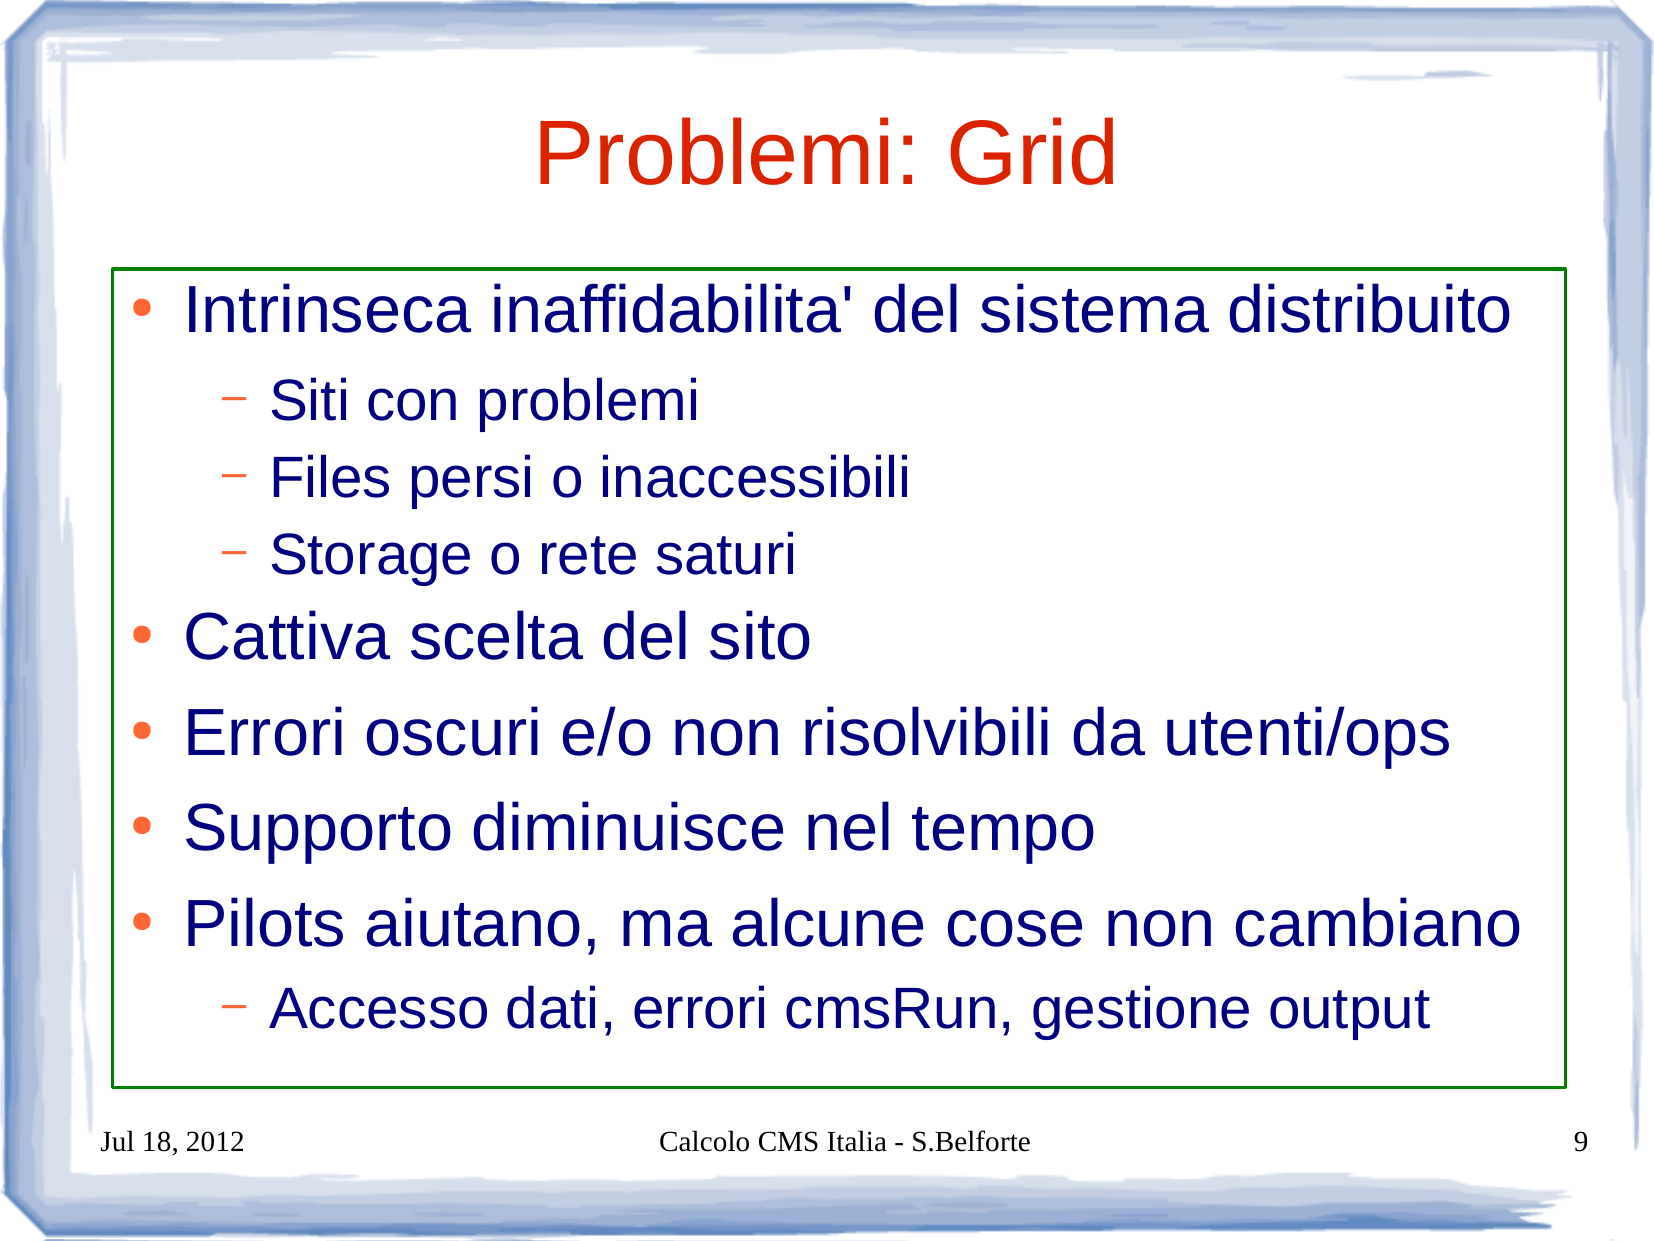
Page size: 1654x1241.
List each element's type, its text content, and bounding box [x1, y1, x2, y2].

title Problemi: Grid [82, 49, 1571, 257]
list Intrinseca inaffidabilita' del sistema distribuito Siti con problemi Files persi o inaccessibili Storage o rete saturi Cattiva scelta del sito Errori oscuri e/o non risolvibili da utenti/ops Supporto diminuisce nel tempo Pilots aiutano, ma alcune cose non cambiano Accesso dati, errori cmsRun, gestione output [112, 268, 1566, 1088]
picture [0, 0, 1654, 1241]
